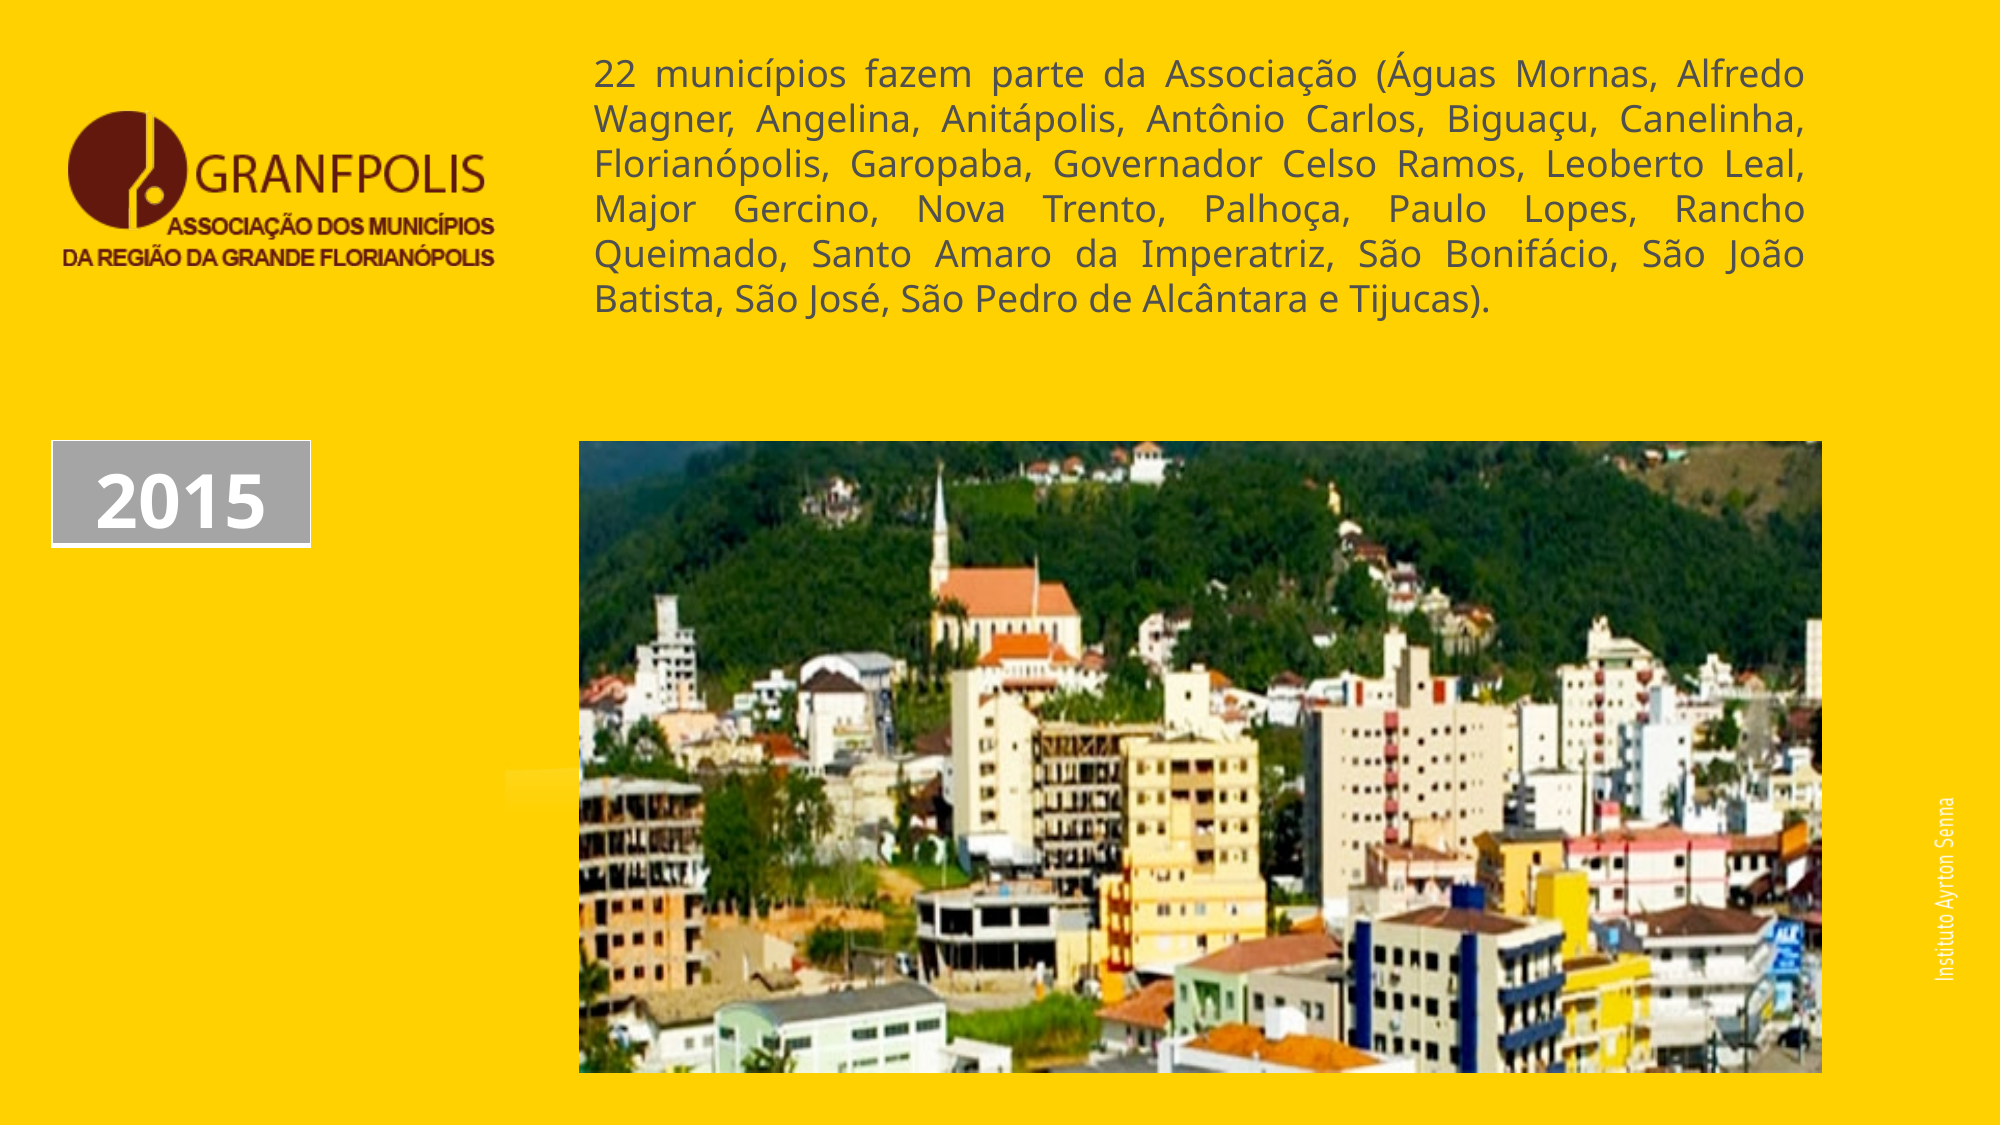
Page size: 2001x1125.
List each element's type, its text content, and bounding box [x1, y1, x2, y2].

picture [0, 0, 2000, 1125]
text_box 22 municípios fazem parte da Associação (Águas Mornas, Alfredo Wagner, Angelina, Anitápolis, Antônio Carlos, Biguaçu, Canelinha, Florianópolis, Garopaba, Governador Celso Ramos, Leoberto Leal, Major Gercino, Nova Trento, Palhoça, Paulo Lopes, Rancho Queimado, Santo Amaro da Imperatriz, São Bonifácio, São João Batista, São José, São Pedro de Alcântara e Tijucas). [579, 42, 1822, 328]
table_header 2015 [53, 441, 310, 543]
